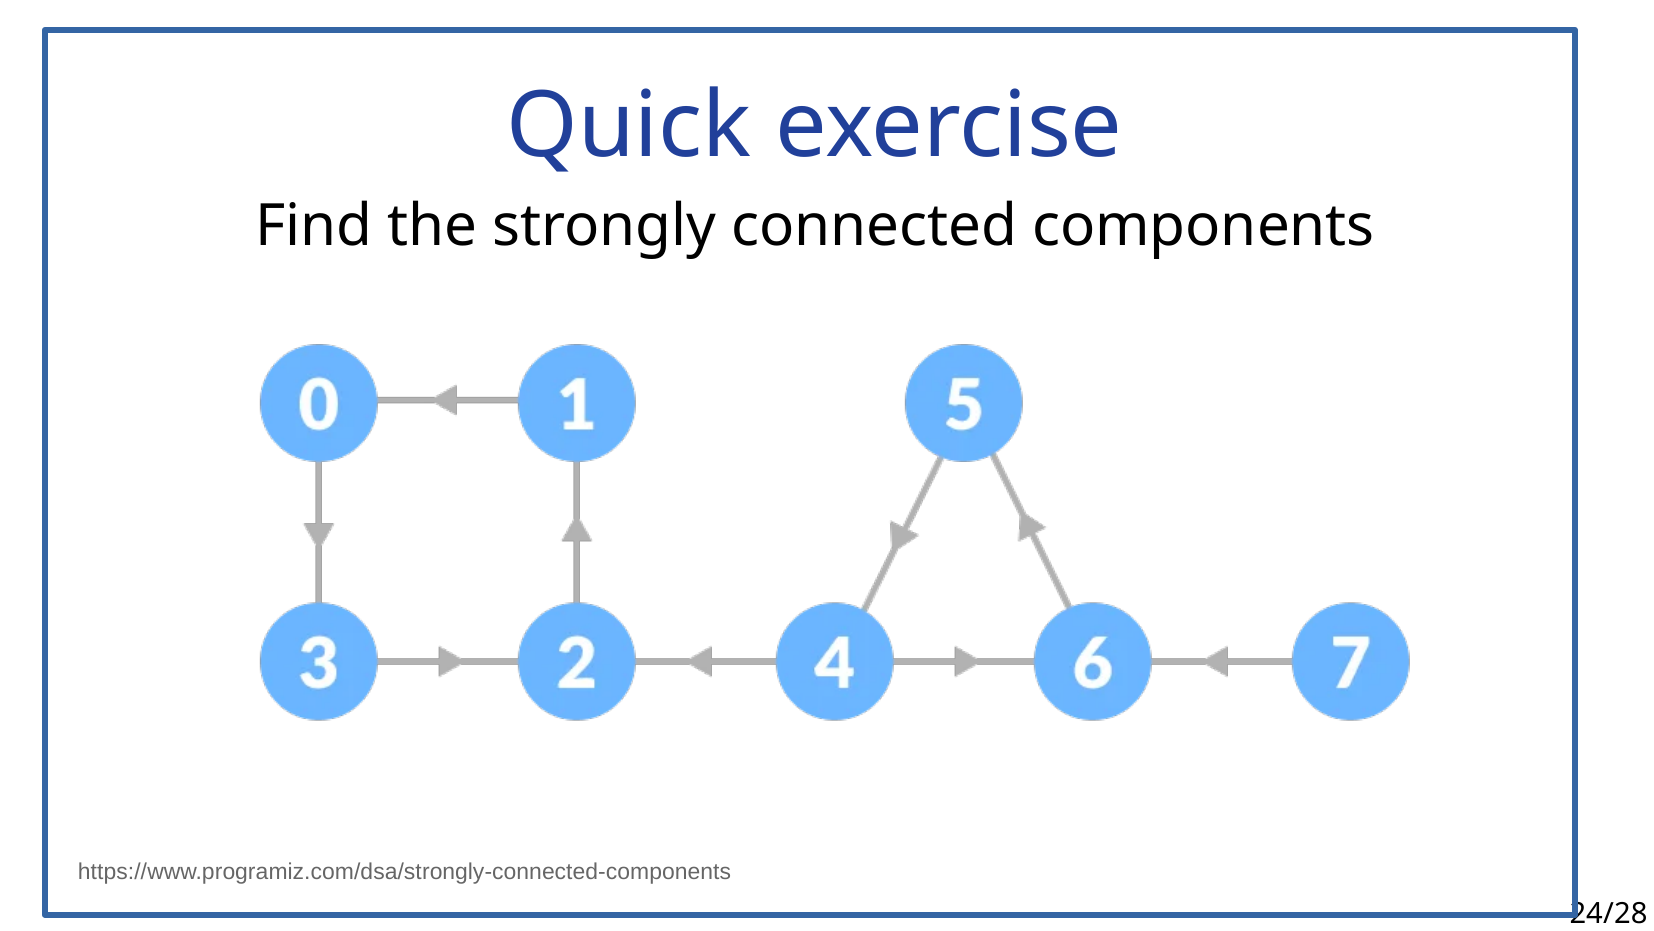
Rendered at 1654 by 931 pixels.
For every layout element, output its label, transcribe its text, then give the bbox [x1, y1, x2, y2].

picture [190, 274, 1480, 791]
title Quick exercise Find the strongly connected components [70, 46, 1559, 275]
text_box https://www.programiz.com/dsa/strongly-connected-components [63, 851, 1157, 909]
